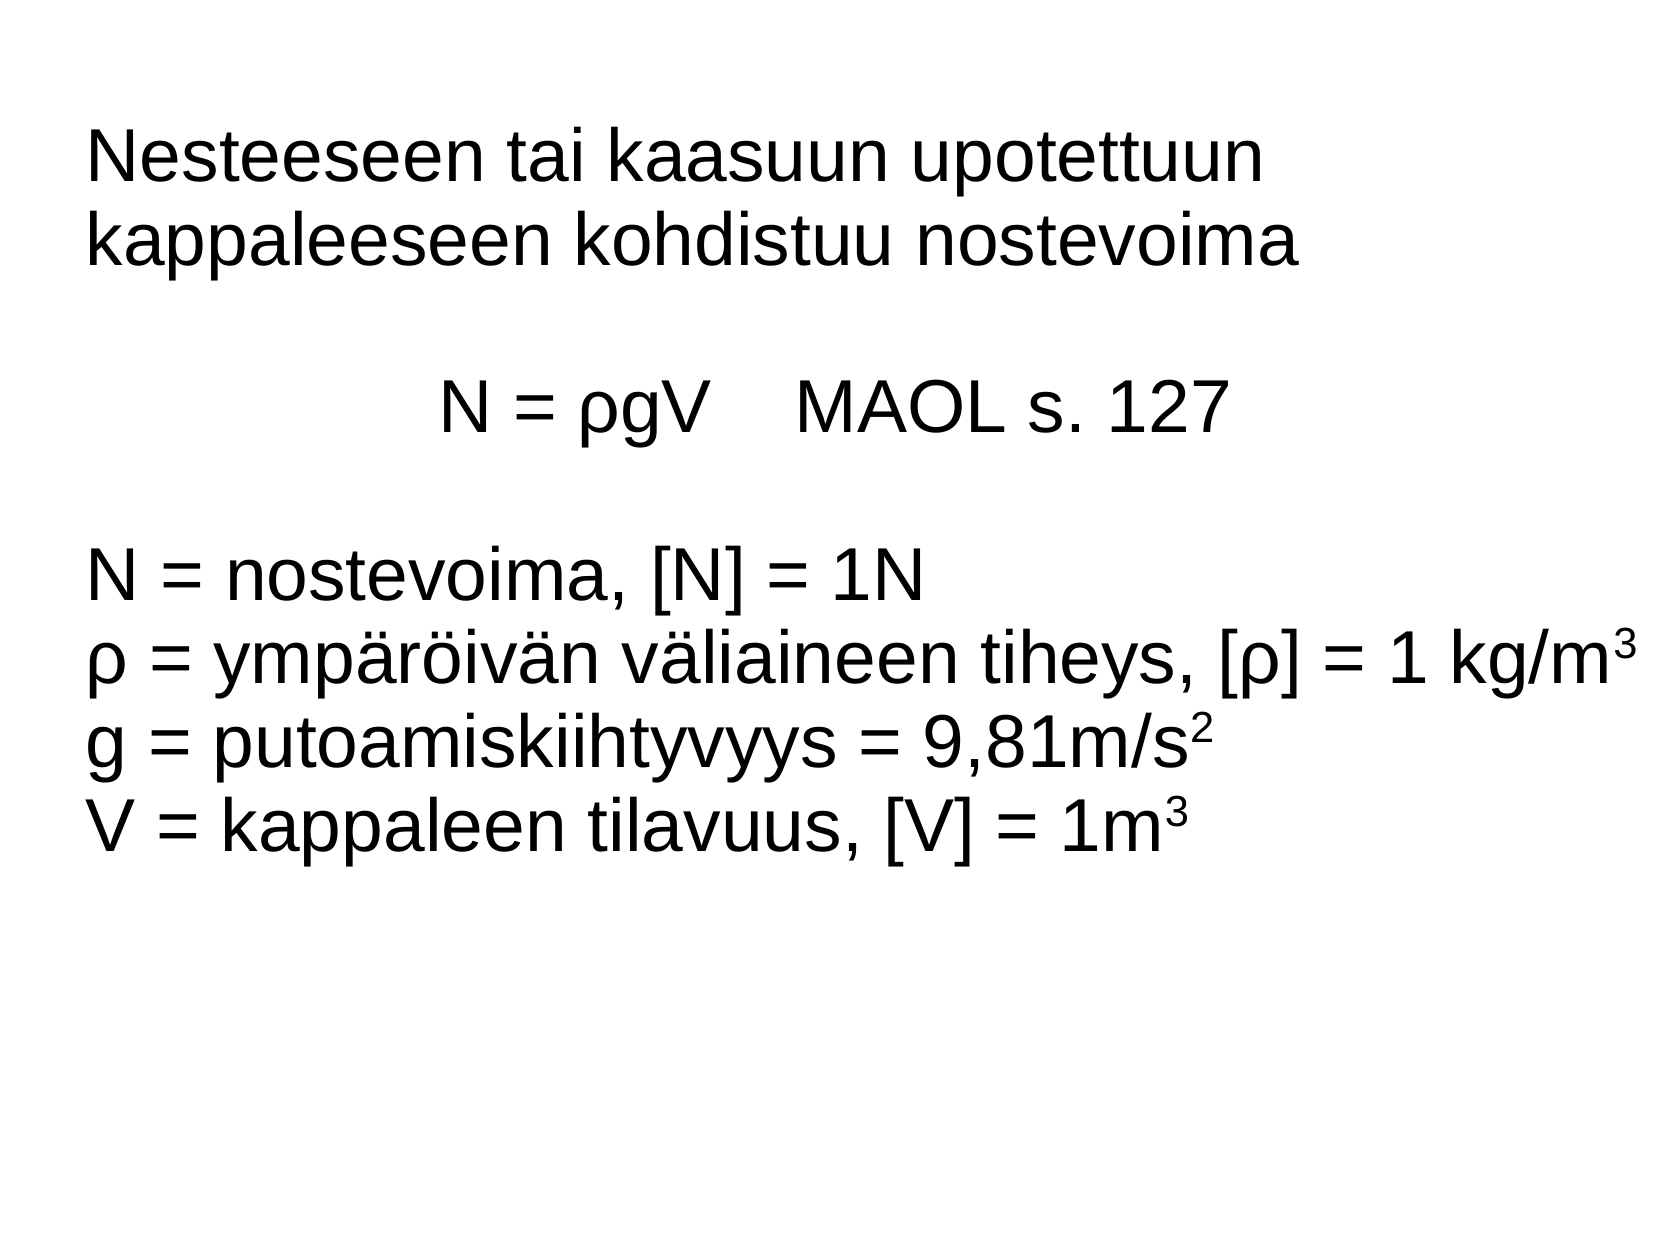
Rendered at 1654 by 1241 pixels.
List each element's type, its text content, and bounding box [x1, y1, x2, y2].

text_box Nesteeseen tai kaasuun upotettuun kappaleeseen kohdistuu nostevoima N = ρgV MAOL s. 127 N = nostevoima, [N] = 1N ρ = ympäröivän väliaineen tiheys, [ρ] = 1 kg/m3 g = putoamiskiihtyvyys = 9,81m/s2 V = kappaleen tilavuus, [V] = 1m3 [70, 102, 1654, 957]
